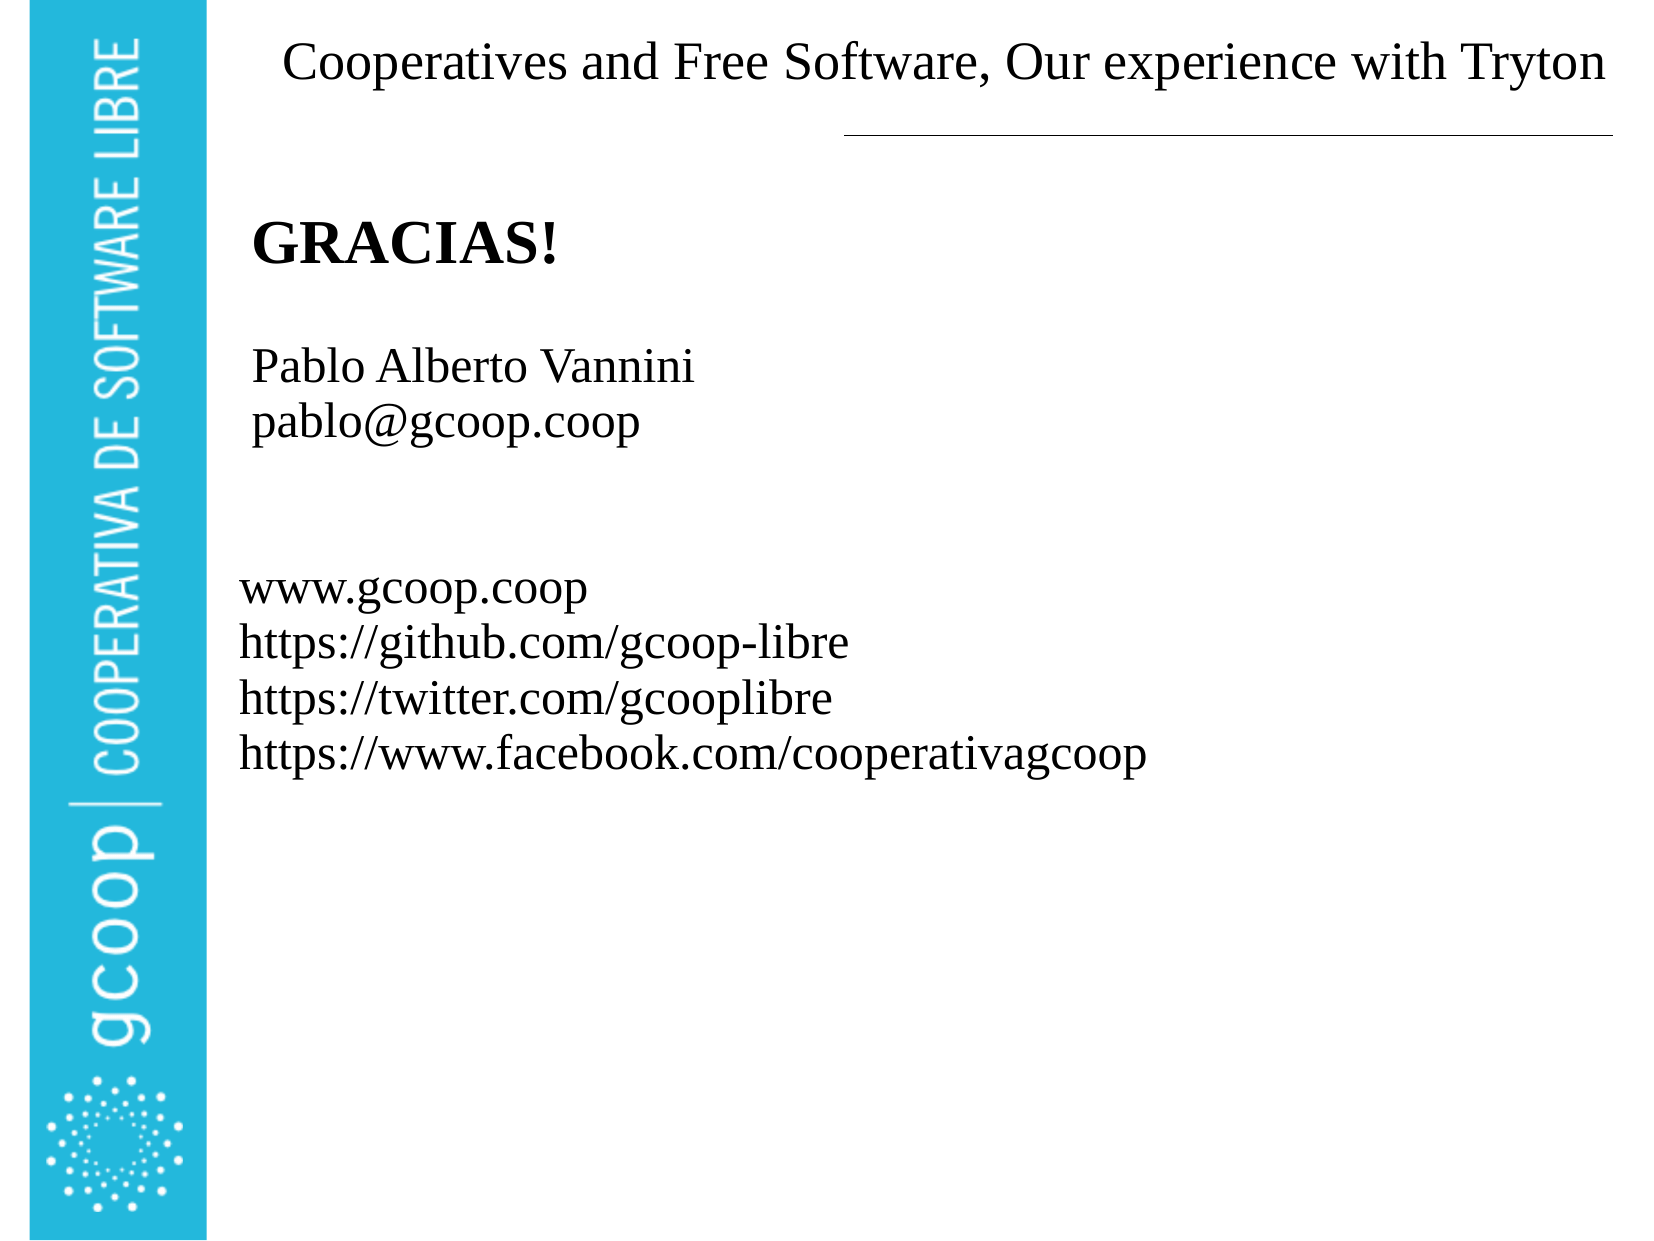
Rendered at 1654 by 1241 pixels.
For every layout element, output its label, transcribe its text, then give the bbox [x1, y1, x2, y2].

text_box GRACIAS! [236, 200, 1034, 298]
picture [46, 38, 183, 1212]
text_box Pablo Alberto Vannini pablo@gcoop.coop www.gcoop.coop https://github.com/gcoop-libre https://twitter.com/gcooplibre https://www.facebook.com/cooperativagcoop [224, 330, 1595, 830]
text_box [29, 0, 207, 1241]
text_box Cooperatives and Free Software, Our experience with Tryton [253, 23, 1625, 104]
